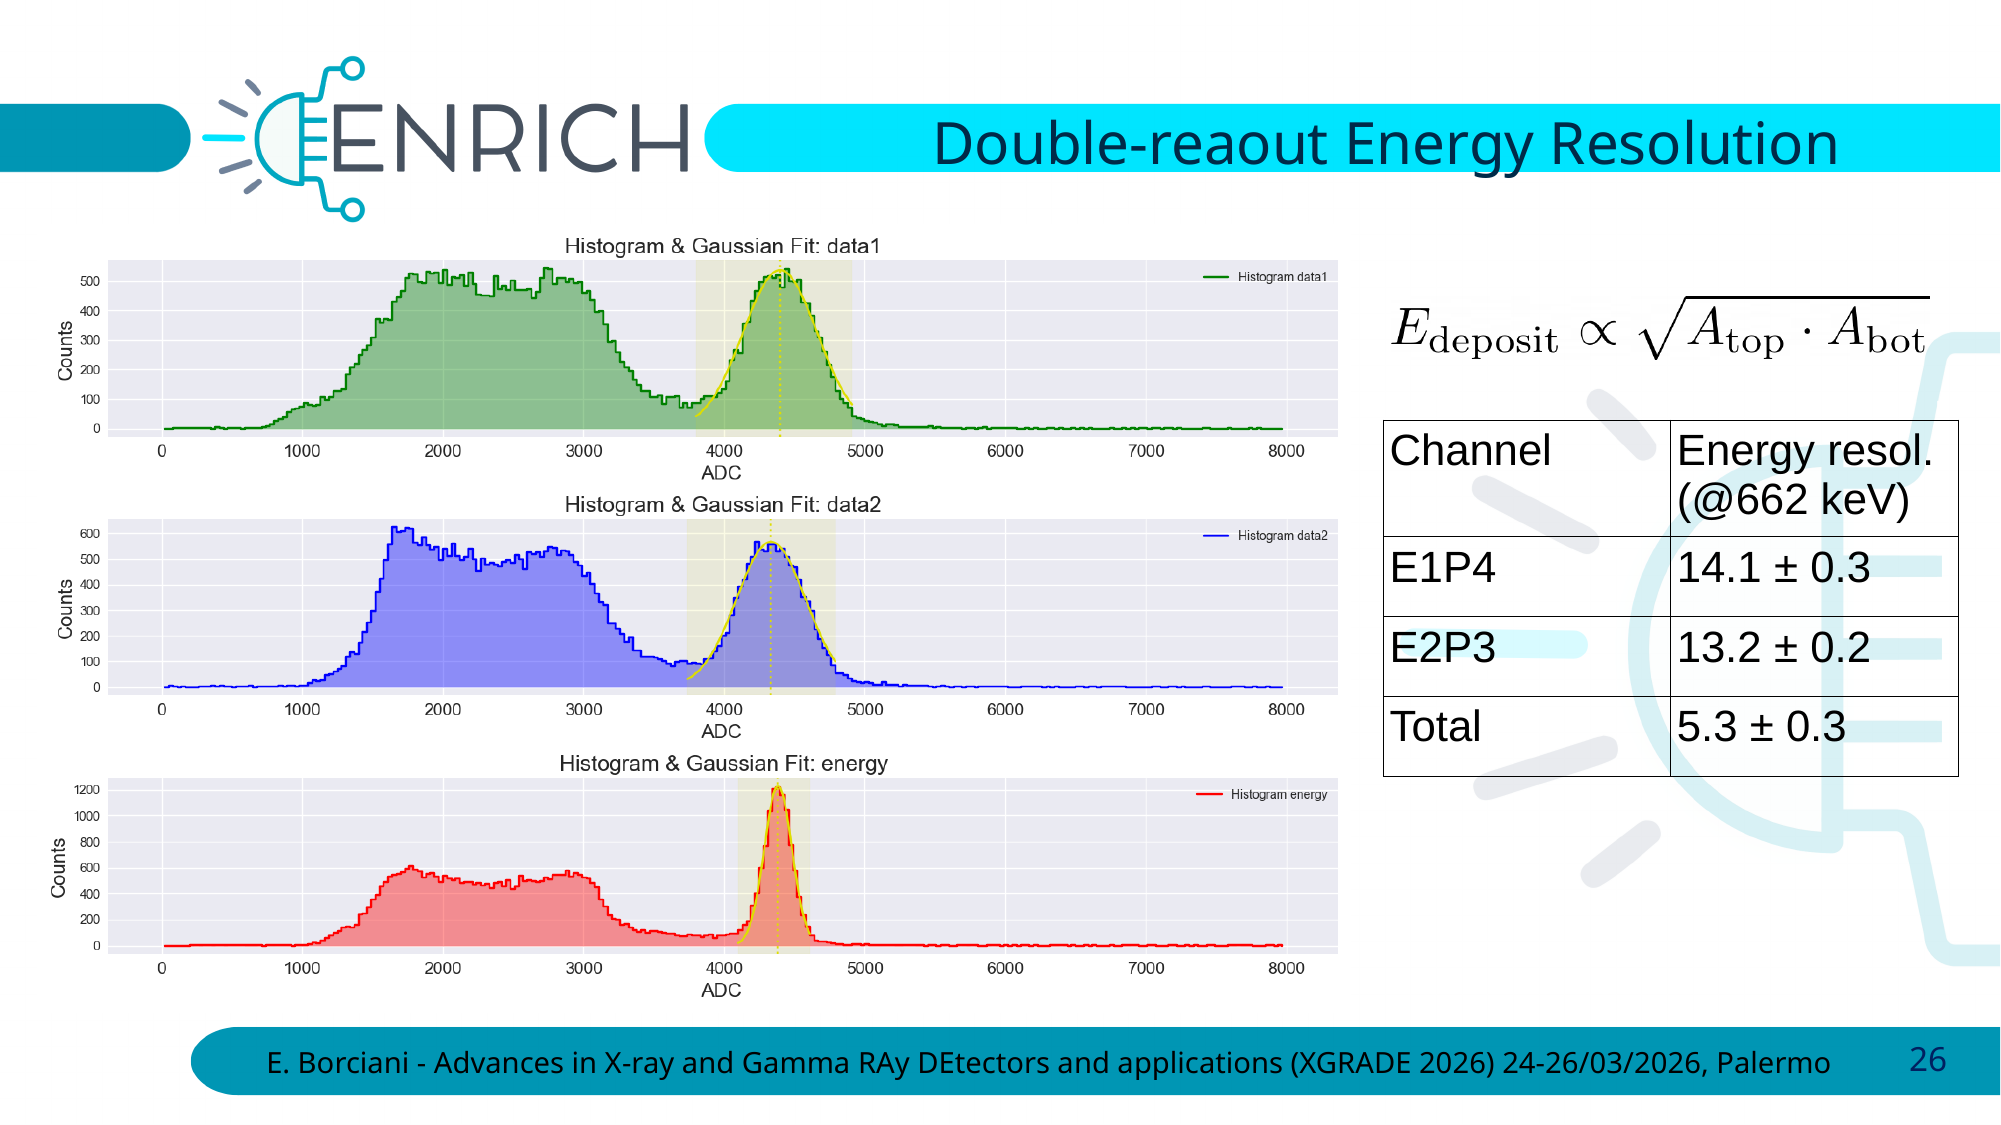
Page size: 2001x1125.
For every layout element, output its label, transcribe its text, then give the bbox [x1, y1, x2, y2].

table_header Channel [1384, 421, 1670, 536]
table_cell 13.2 ± 0.2 [1671, 617, 1958, 696]
table_cell 14.1 ± 0.3 [1671, 537, 1958, 616]
picture [0, 0, 2001, 1125]
table_cell Total [1384, 697, 1670, 776]
slide_number <number> [1512, 1031, 1963, 1092]
table_cell E1P4 [1384, 537, 1670, 616]
table_header Energy resol. (@662 keV) [1671, 421, 1958, 536]
table_cell E2P3 [1384, 617, 1670, 696]
table_cell 5.3 ± 0.3 [1671, 697, 1958, 776]
text_box Double-reaout Energy Resolution [917, 98, 1913, 184]
text_box E. Borciani - Advances in X-ray and Gamma RAy DEtectors and applications (XGRADE 2026) 24-26/03/2026, Palermo [143, 1037, 1956, 1087]
